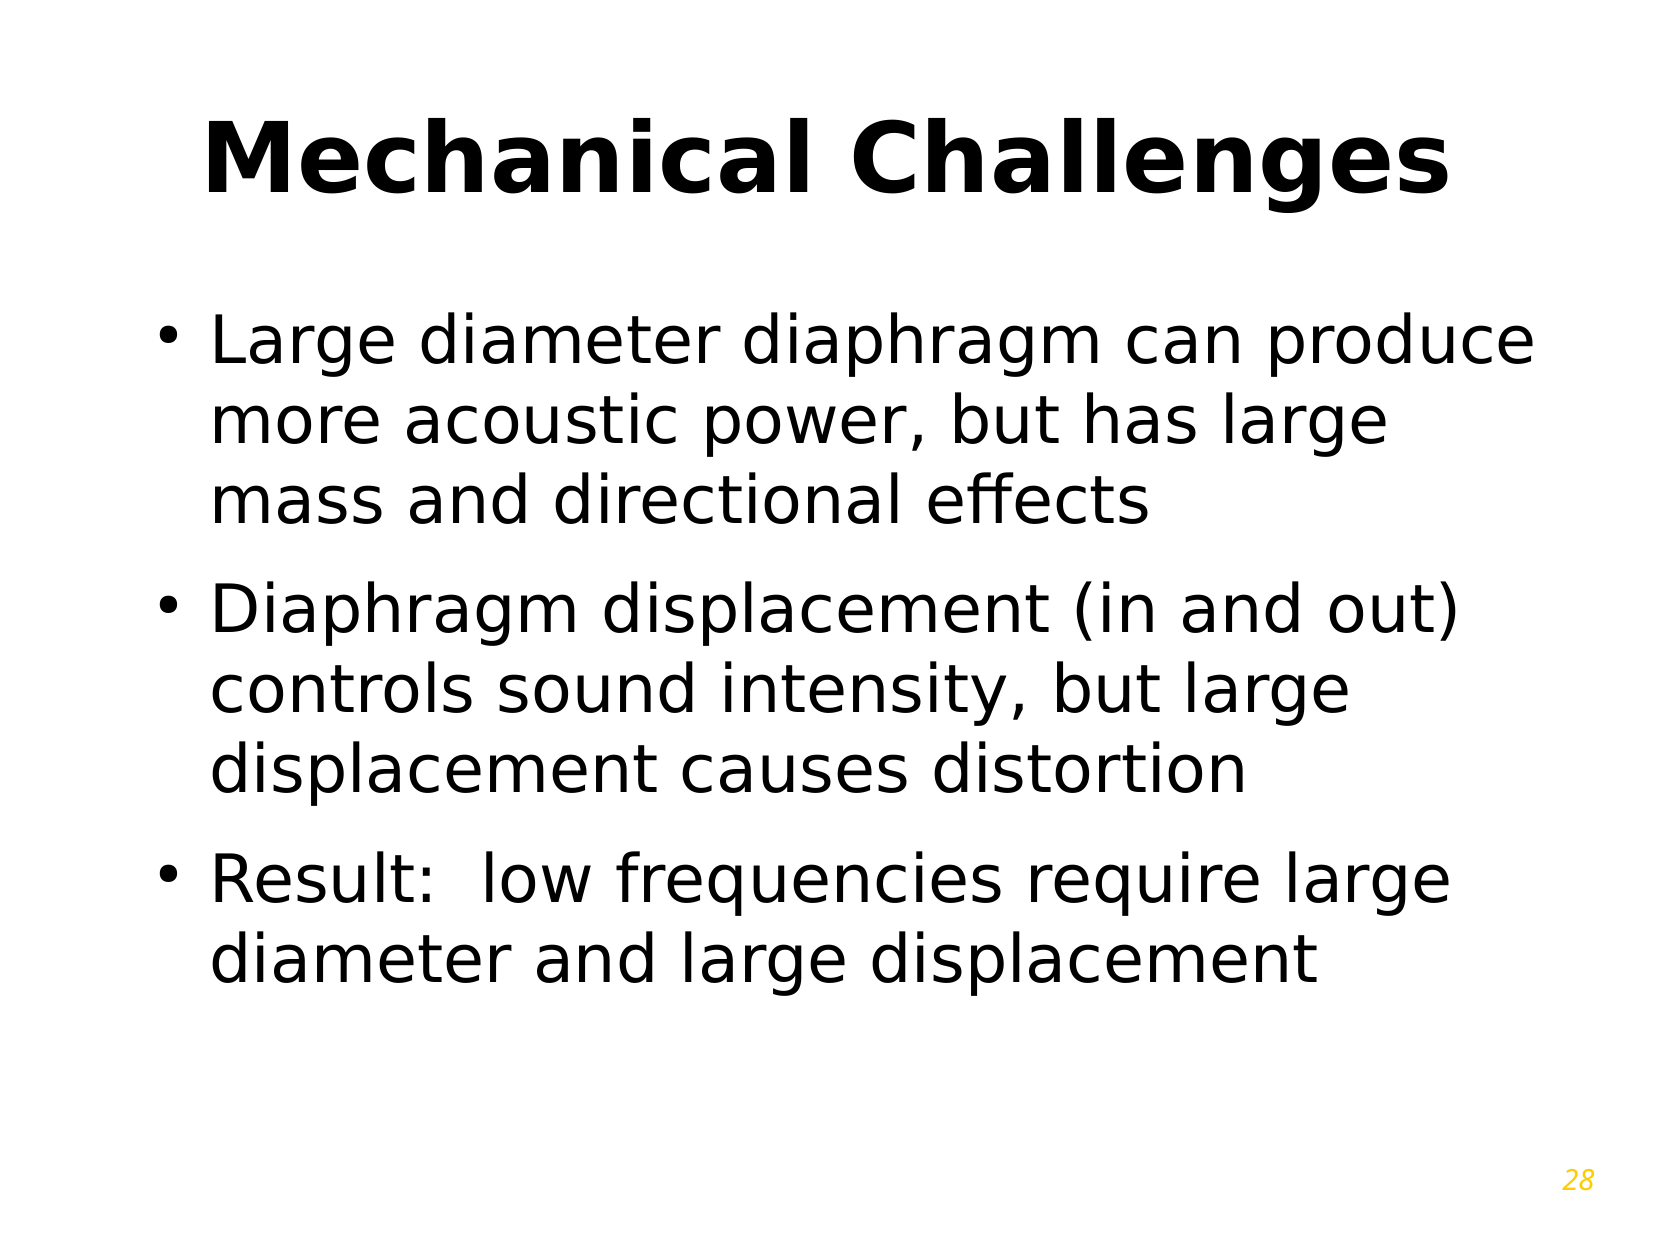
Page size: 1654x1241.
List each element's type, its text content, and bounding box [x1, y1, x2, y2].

slide_number <skaitlis> [1339, 1153, 1610, 1241]
list Large diameter diaphragm can produce more acoustic power, but has large mass and directional effects Diaphragm displacement (in and out) controls sound intensity, but large displacement causes distortion Result: low frequencies require large diameter and large displacement [124, 289, 1571, 1108]
title Mechanical Challenges [82, 49, 1571, 257]
